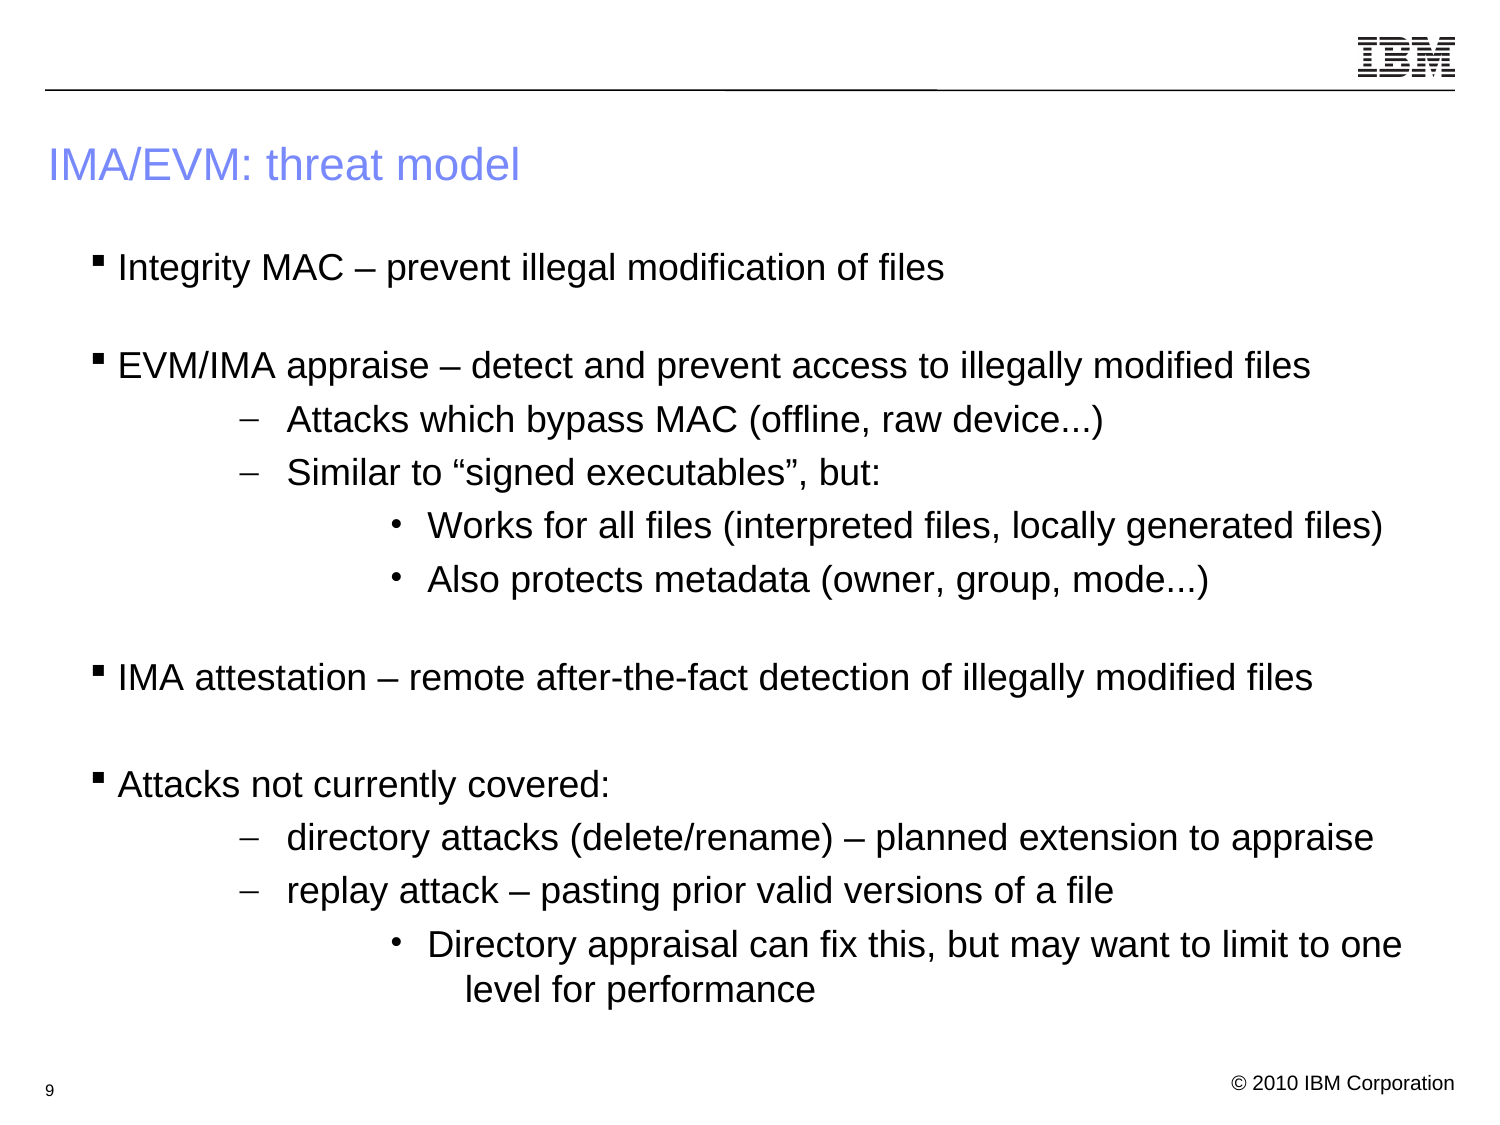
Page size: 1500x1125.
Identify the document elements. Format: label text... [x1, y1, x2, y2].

picture [1358, 37, 1455, 77]
list Integrity MAC – prevent illegal modification of files EVM/IMA appraise – detect and prevent access to illegally modified files Attacks which bypass MAC (offline, raw device...) Similar to “signed executables”, but: Works for all files (interpreted files, locally generated files) Also protects metadata (owner, group, mode...) IMA attestation – remote after-the-fact detection of illegally modified files Attacks not currently covered: directory attacks (delete/rename) – planned extension to appraise replay attack – pasting prior valid versions of a file Directory appraisal can fix this, but may want to limit to one level for performance [75, 235, 1500, 1088]
title IMA/EVM: threat model [32, 115, 1463, 216]
